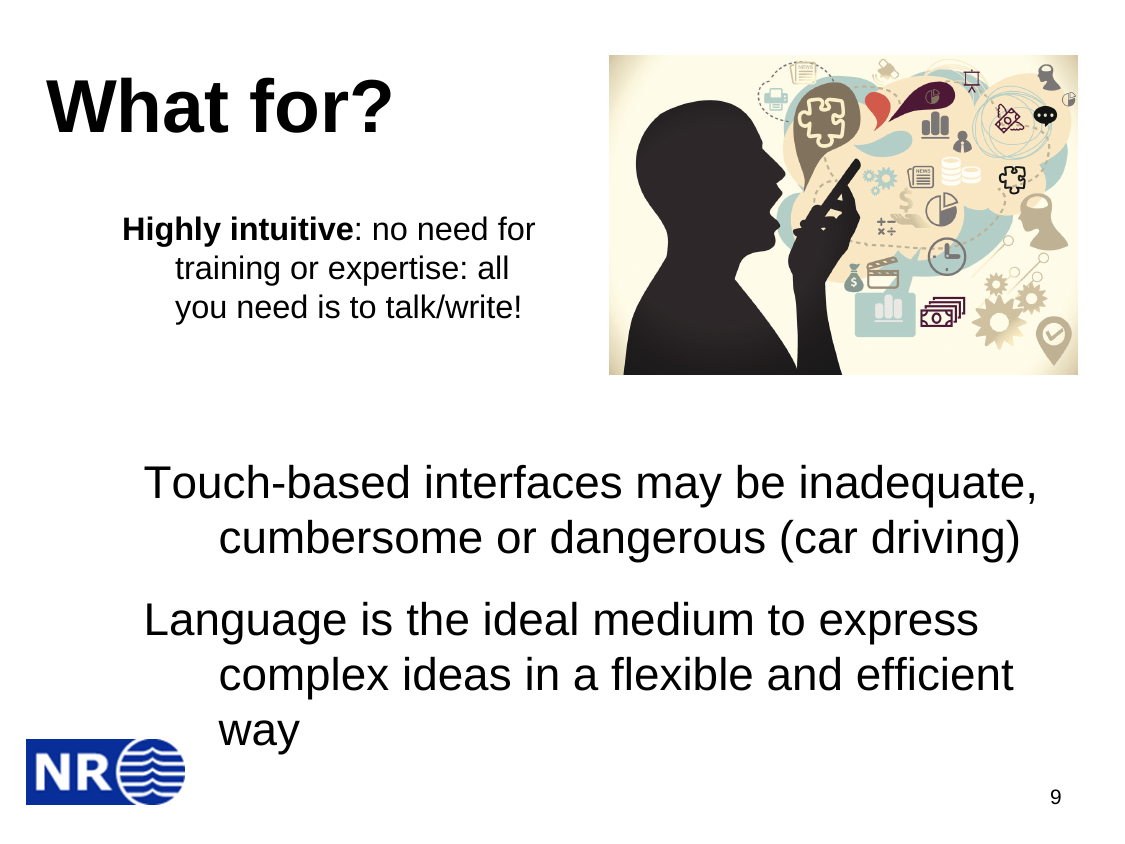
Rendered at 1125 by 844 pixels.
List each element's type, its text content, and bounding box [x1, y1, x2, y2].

text_box Touch-based interfaces may be inadequate, cumbersome or dangerous (car driving) Language is the ideal medium to express complex ideas in a flexible and efficient way [53, 445, 1106, 844]
title What for? [30, 32, 1095, 157]
list Highly intuitive: no need for training or expertise: all you need is to talk/write! [53, 200, 582, 357]
picture [609, 55, 1078, 375]
